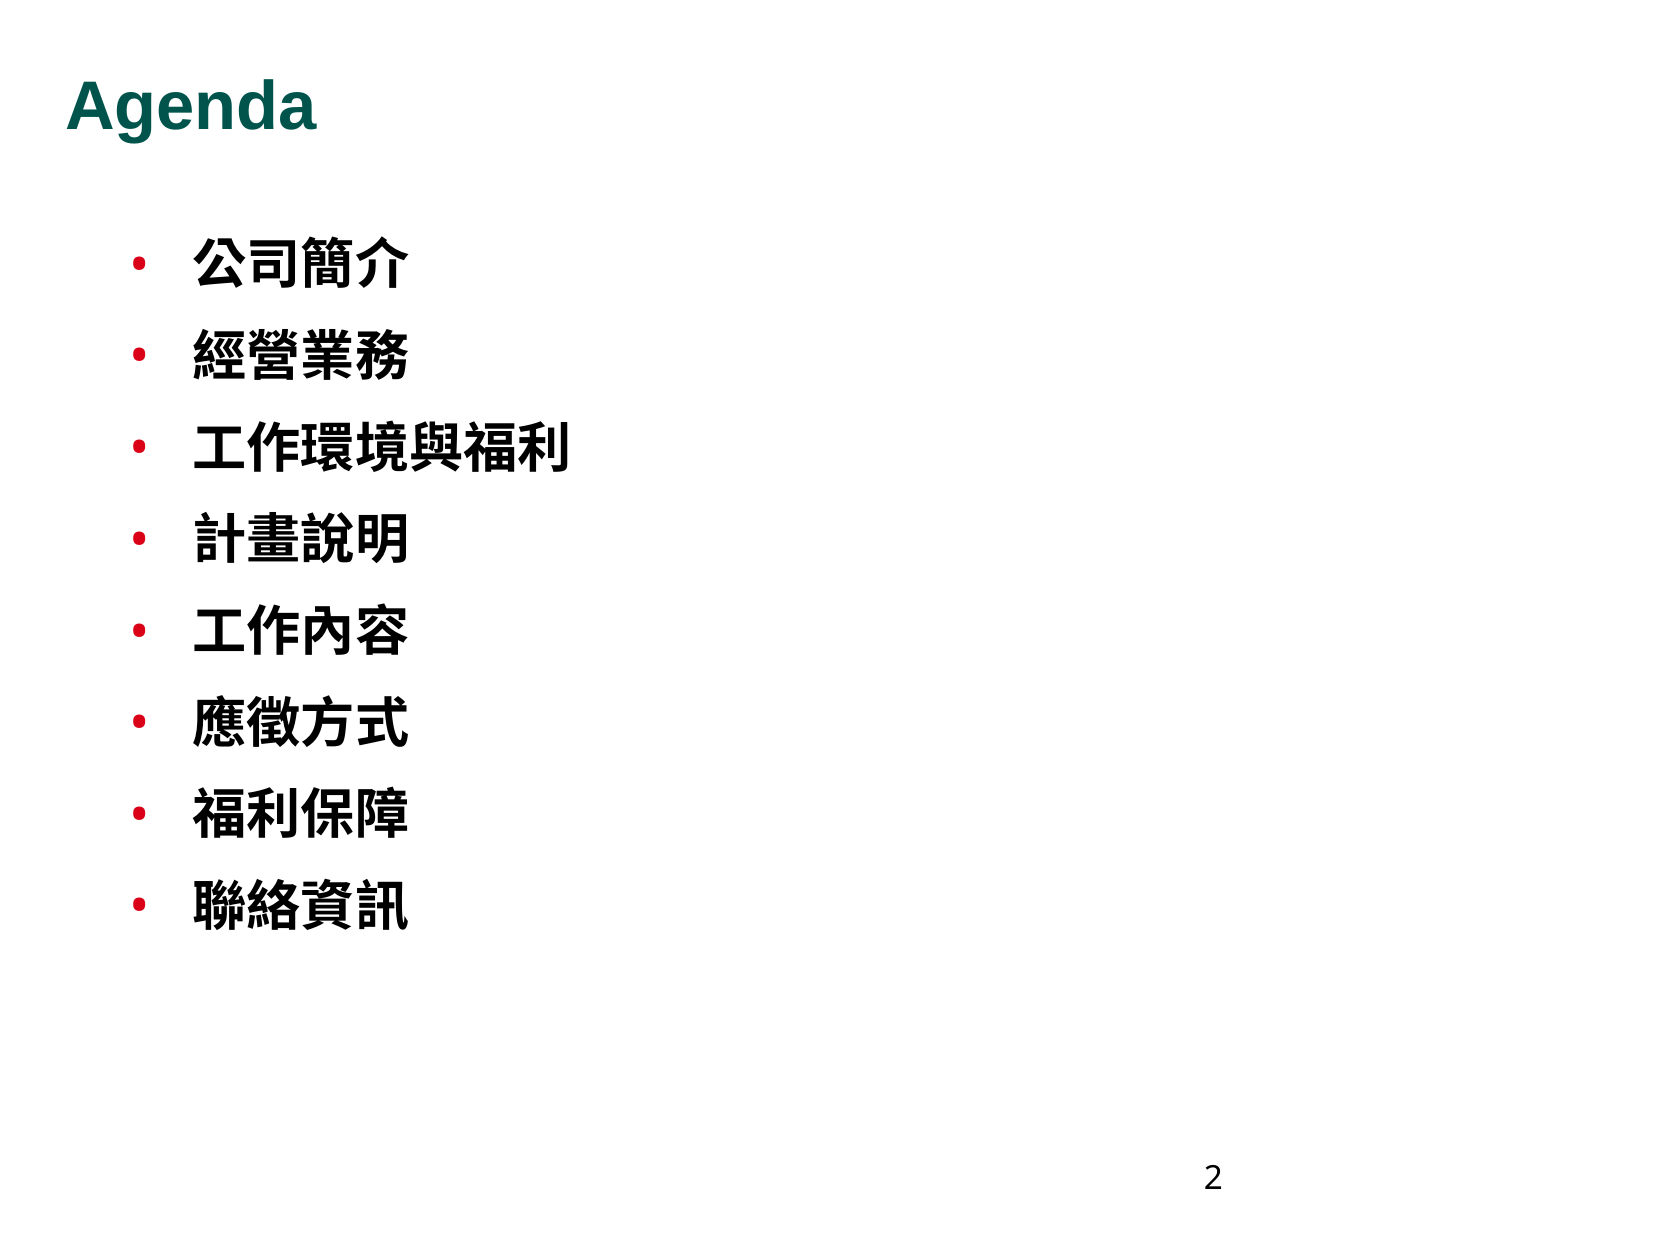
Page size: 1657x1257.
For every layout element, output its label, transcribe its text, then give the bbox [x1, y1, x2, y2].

slide_number 2 [1187, 1147, 1533, 1232]
list 公司簡介 經營業務 工作環境與福利 計畫說明 工作內容 應徵方式 福利保障 聯絡資訊 [113, 179, 1538, 973]
title Agenda [48, 25, 1452, 180]
